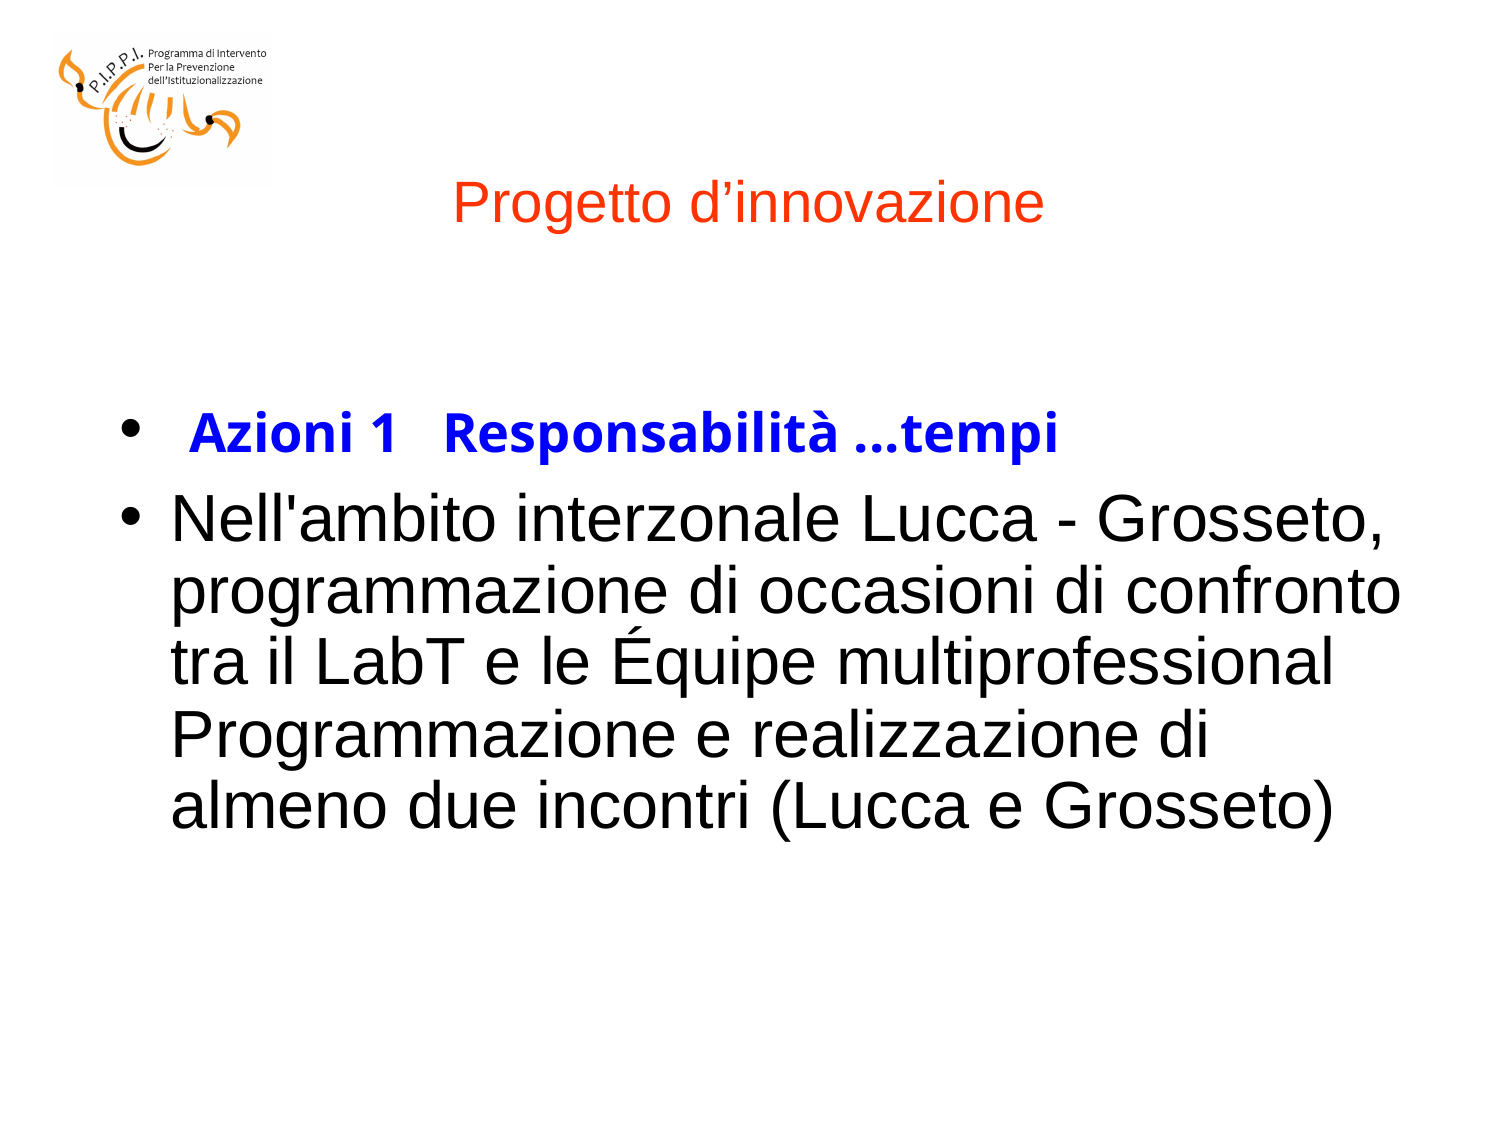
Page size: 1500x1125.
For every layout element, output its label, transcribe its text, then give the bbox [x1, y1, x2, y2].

list Azioni 1 Responsabilità ...tempi Nell'ambito interzonale Lucca - Grosseto, programmazione di occasioni di confronto tra il LabT e le Équipe multiprofessional Programmazione e realizzazione di almeno due incontri (Lucca e Grosseto) [100, 290, 1426, 1082]
picture [53, 30, 272, 188]
title Progetto d’innovazione [75, 31, 1426, 247]
